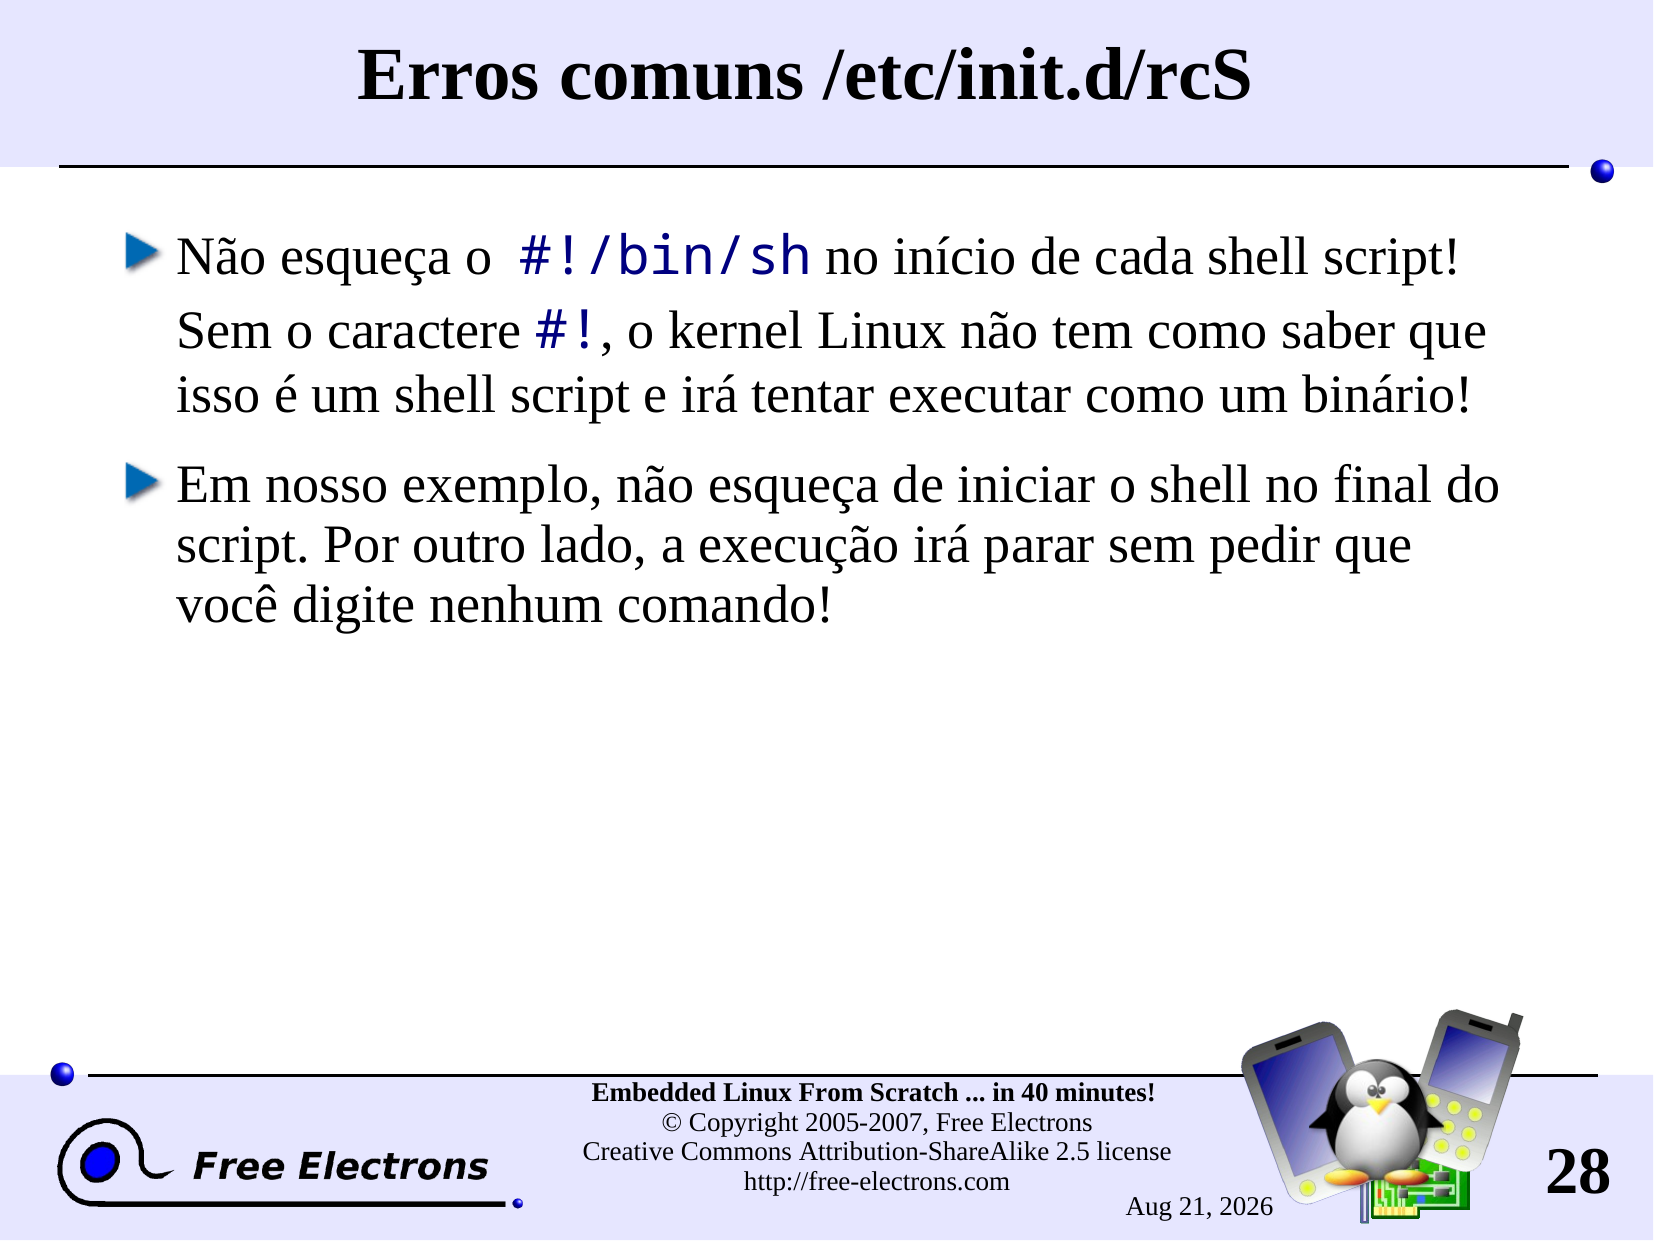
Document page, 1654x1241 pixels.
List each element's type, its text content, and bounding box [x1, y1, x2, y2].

list Não esqueça o #!/bin/sh no início de cada shell script! Sem o caractere #!, o kernel Linux não tem como saber que isso é um shell script e irá tentar executar como um binário! Em nosso exemplo, não esqueça de iniciar o shell no final do script. Por outro lado, a execução irá parar sem pedir que você digite nenhum comando! [105, 216, 1518, 980]
picture [50, 1107, 527, 1216]
title Erros comuns /etc/init.d/rcS [60, 25, 1551, 124]
picture [1225, 983, 1538, 1241]
